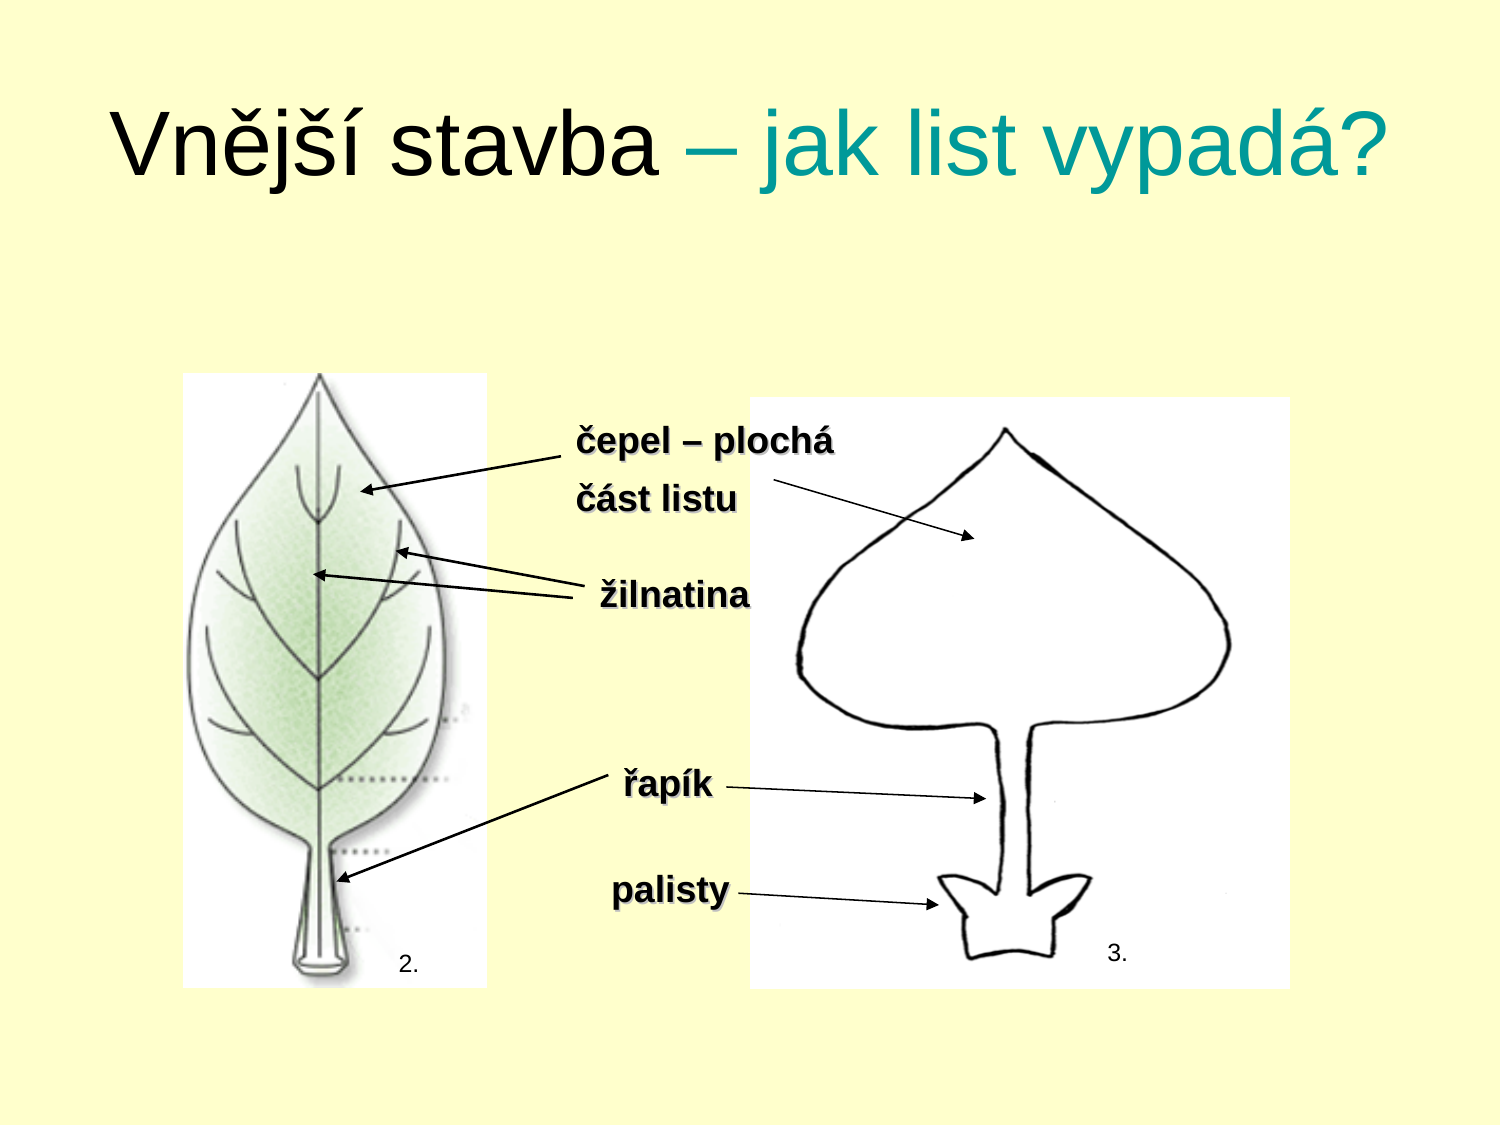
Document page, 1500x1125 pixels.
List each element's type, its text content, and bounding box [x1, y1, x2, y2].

text_box žilnatina [584, 562, 786, 623]
text_box palisty [596, 857, 751, 919]
picture [750, 397, 1290, 989]
text_box čepel – plochá část listu [560, 408, 892, 527]
title Vnější stavba – jak list vypadá? [75, 45, 1426, 233]
text_box 3. [1092, 928, 1187, 975]
picture [183, 373, 487, 988]
text_box řapík [608, 751, 739, 812]
text_box 2. [383, 939, 479, 986]
